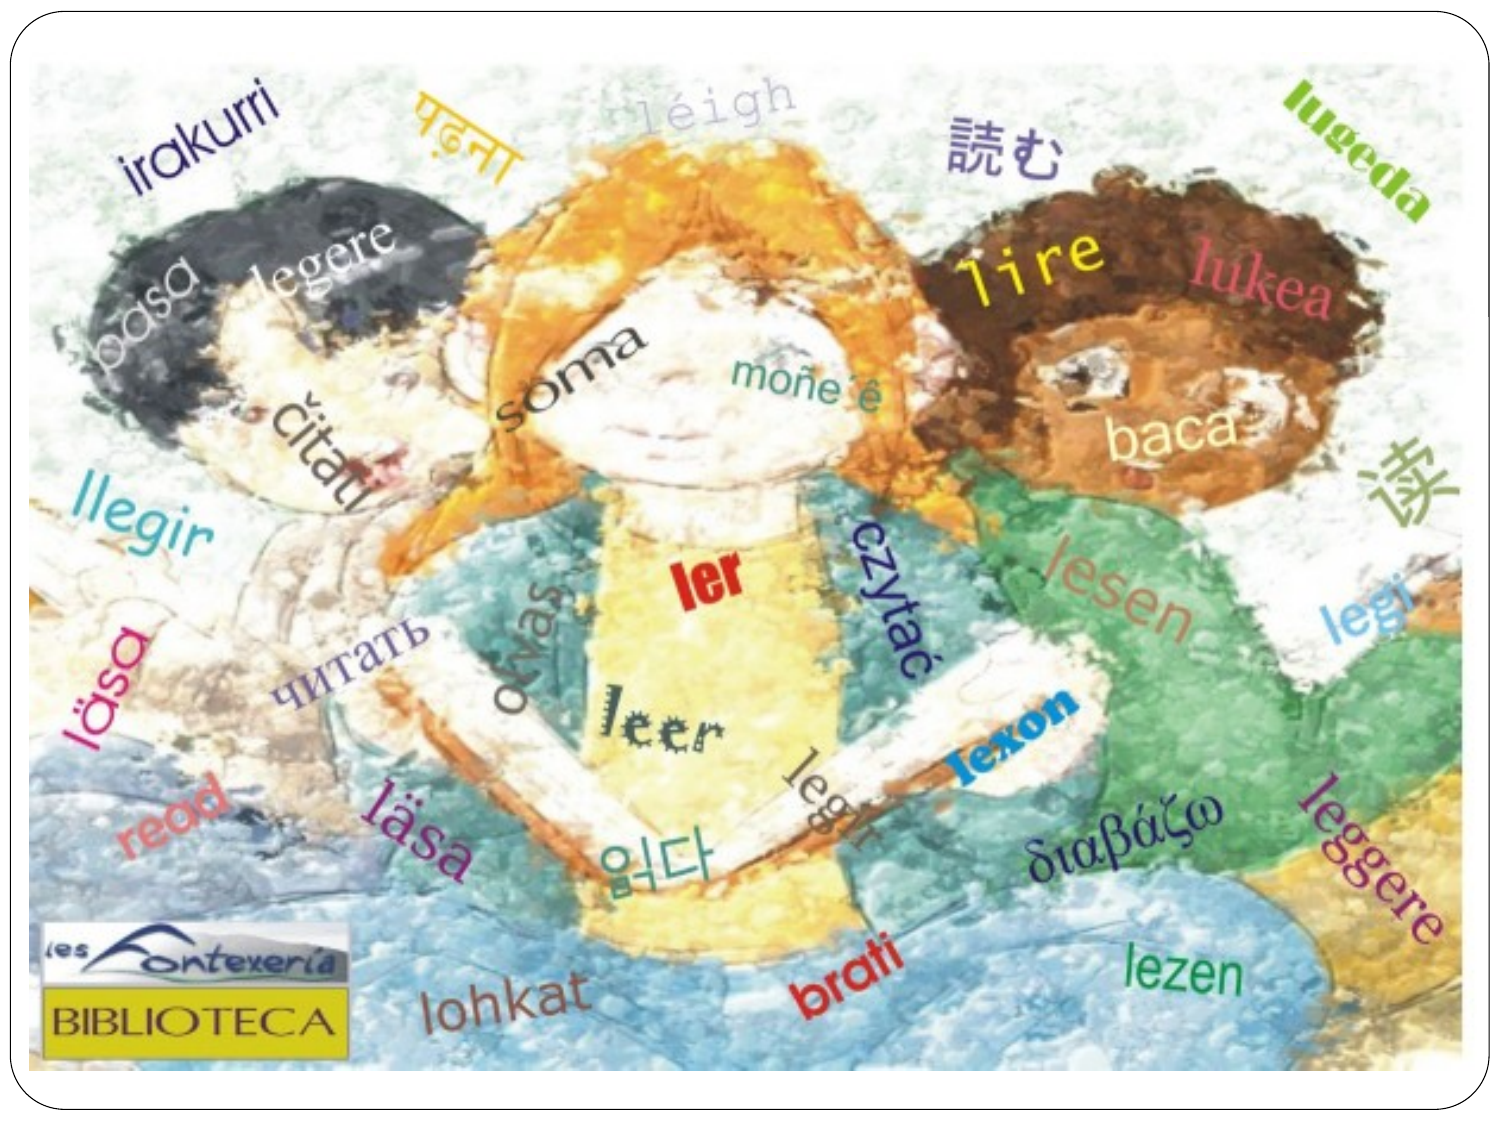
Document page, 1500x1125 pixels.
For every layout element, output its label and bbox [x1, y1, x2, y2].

picture [29, 52, 1477, 1071]
